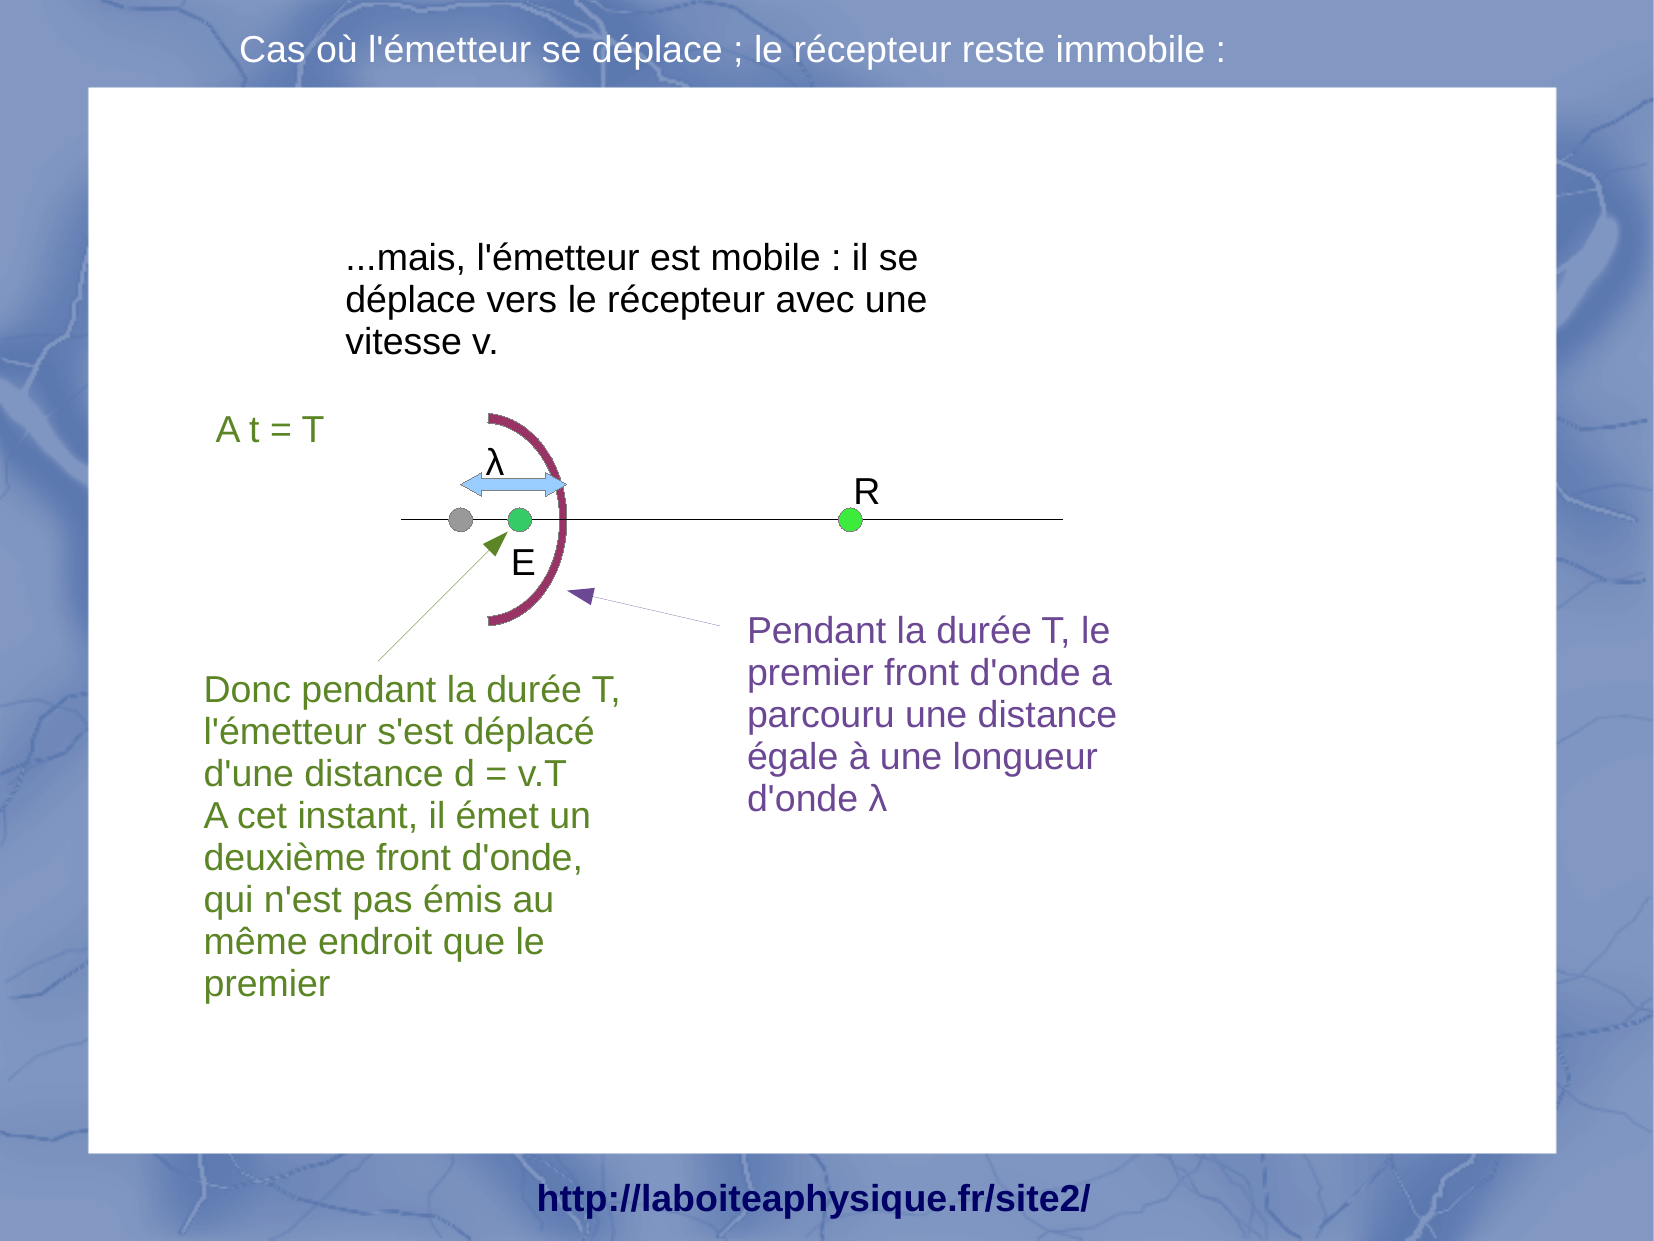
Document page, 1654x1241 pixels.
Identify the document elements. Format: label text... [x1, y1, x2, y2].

text_box [487, 413, 567, 519]
text_box [838, 507, 863, 532]
text_box [472, 491, 482, 497]
picture [0, 0, 1654, 1241]
text_box λ [470, 434, 530, 491]
text_box R [838, 462, 886, 520]
text_box Donc pendant la durée T, l'émetteur s'est déplacé d'une distance d = v.T A cet instant, il émet un deuxième front d'onde, qui n'est pas émis au même endroit que le premier [188, 661, 638, 1013]
text_box Cas où l'émetteur se déplace ; le récepteur reste immobile : [224, 21, 1465, 79]
text_box [487, 520, 567, 626]
text_box [448, 507, 473, 532]
text_box ...mais, l'émetteur est mobile : il se déplace vers le récepteur avec une vitesse v. [330, 228, 981, 370]
text_box [507, 507, 532, 532]
text_box http://laboiteaphysique.fr/site2/ [527, 1170, 1112, 1241]
text_box Pendant la durée T, le premier front d'onde a parcouru une distance égale à une longueur d'onde λ [732, 602, 1158, 828]
text_box E [496, 533, 544, 591]
text_box [460, 479, 470, 490]
text_box A t = T [200, 401, 343, 459]
